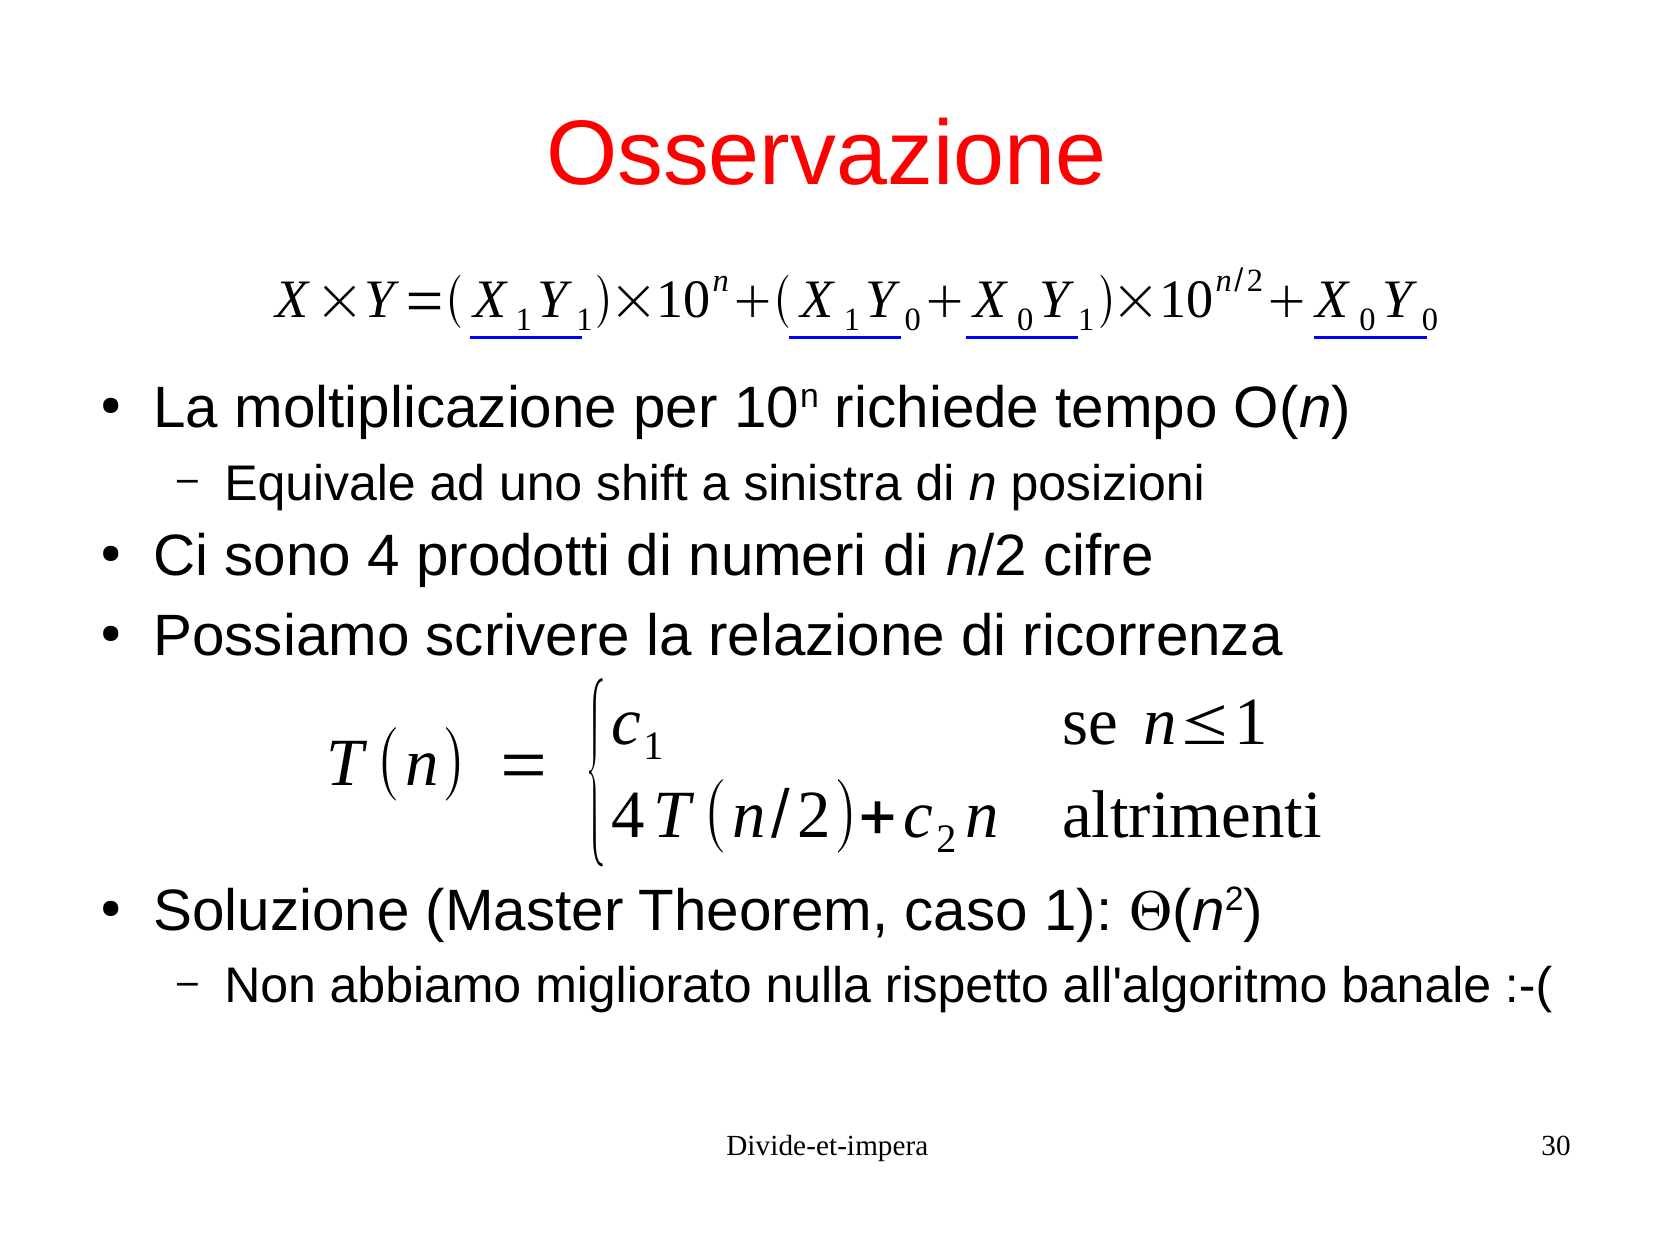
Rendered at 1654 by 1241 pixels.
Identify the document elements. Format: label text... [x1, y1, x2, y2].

title Osservazione [82, 49, 1571, 257]
list La moltiplicazione per 10n richiede tempo O(n) Equivale ad uno shift a sinistra di n posizioni Ci sono 4 prodotti di numeri di n/2 cifre Possiamo scrivere la relazione di ricorrenza Soluzione (Master Theorem, caso 1): Q(n2) Non abbiamo migliorato nulla rispetto all'algoritmo banale :-( [82, 375, 1571, 1109]
chart [262, 261, 1444, 338]
chart [320, 675, 1334, 871]
